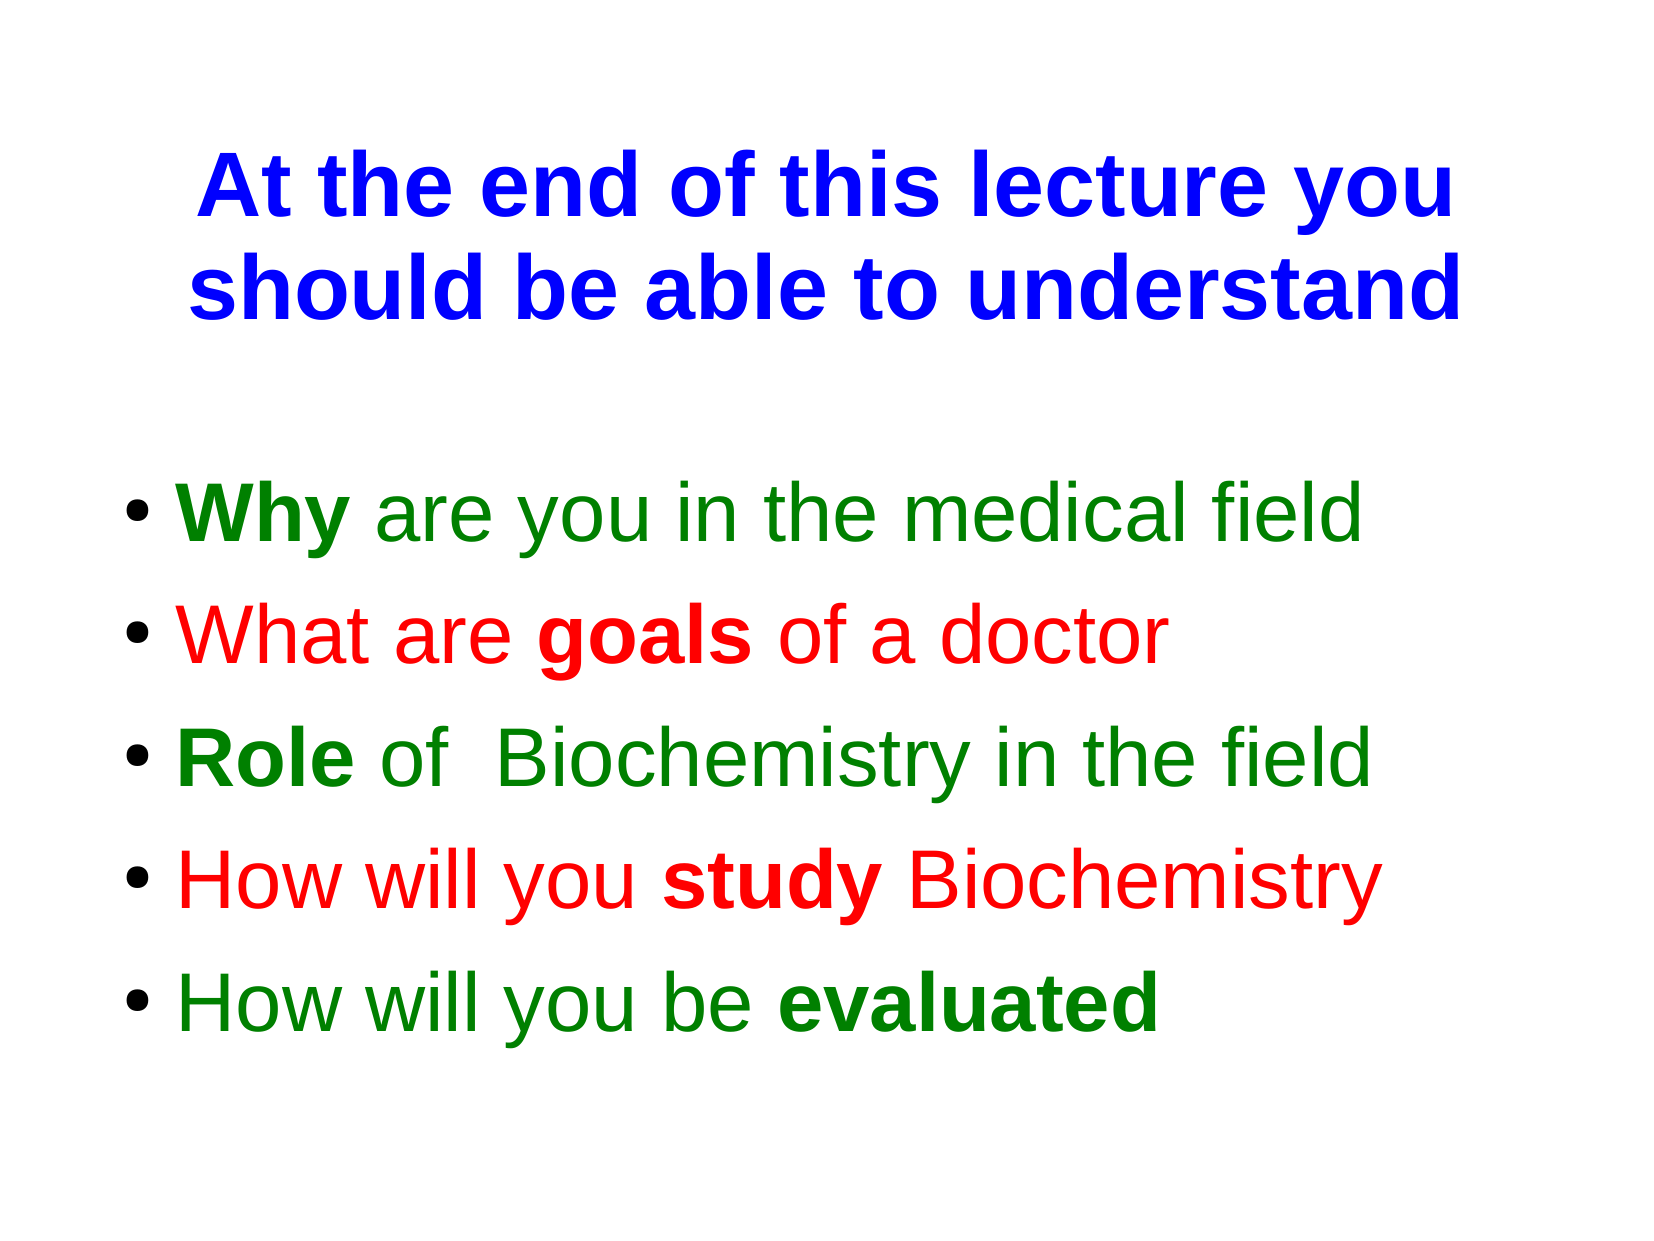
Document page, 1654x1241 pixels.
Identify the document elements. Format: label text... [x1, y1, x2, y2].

title At the end of this lecture you should be able to understand [82, 132, 1571, 340]
list Why are you in the medical field What are goals of a doctor Role of Biochemistry in the field How will you study Biochemistry How will you be evaluated [105, 465, 1561, 1081]
